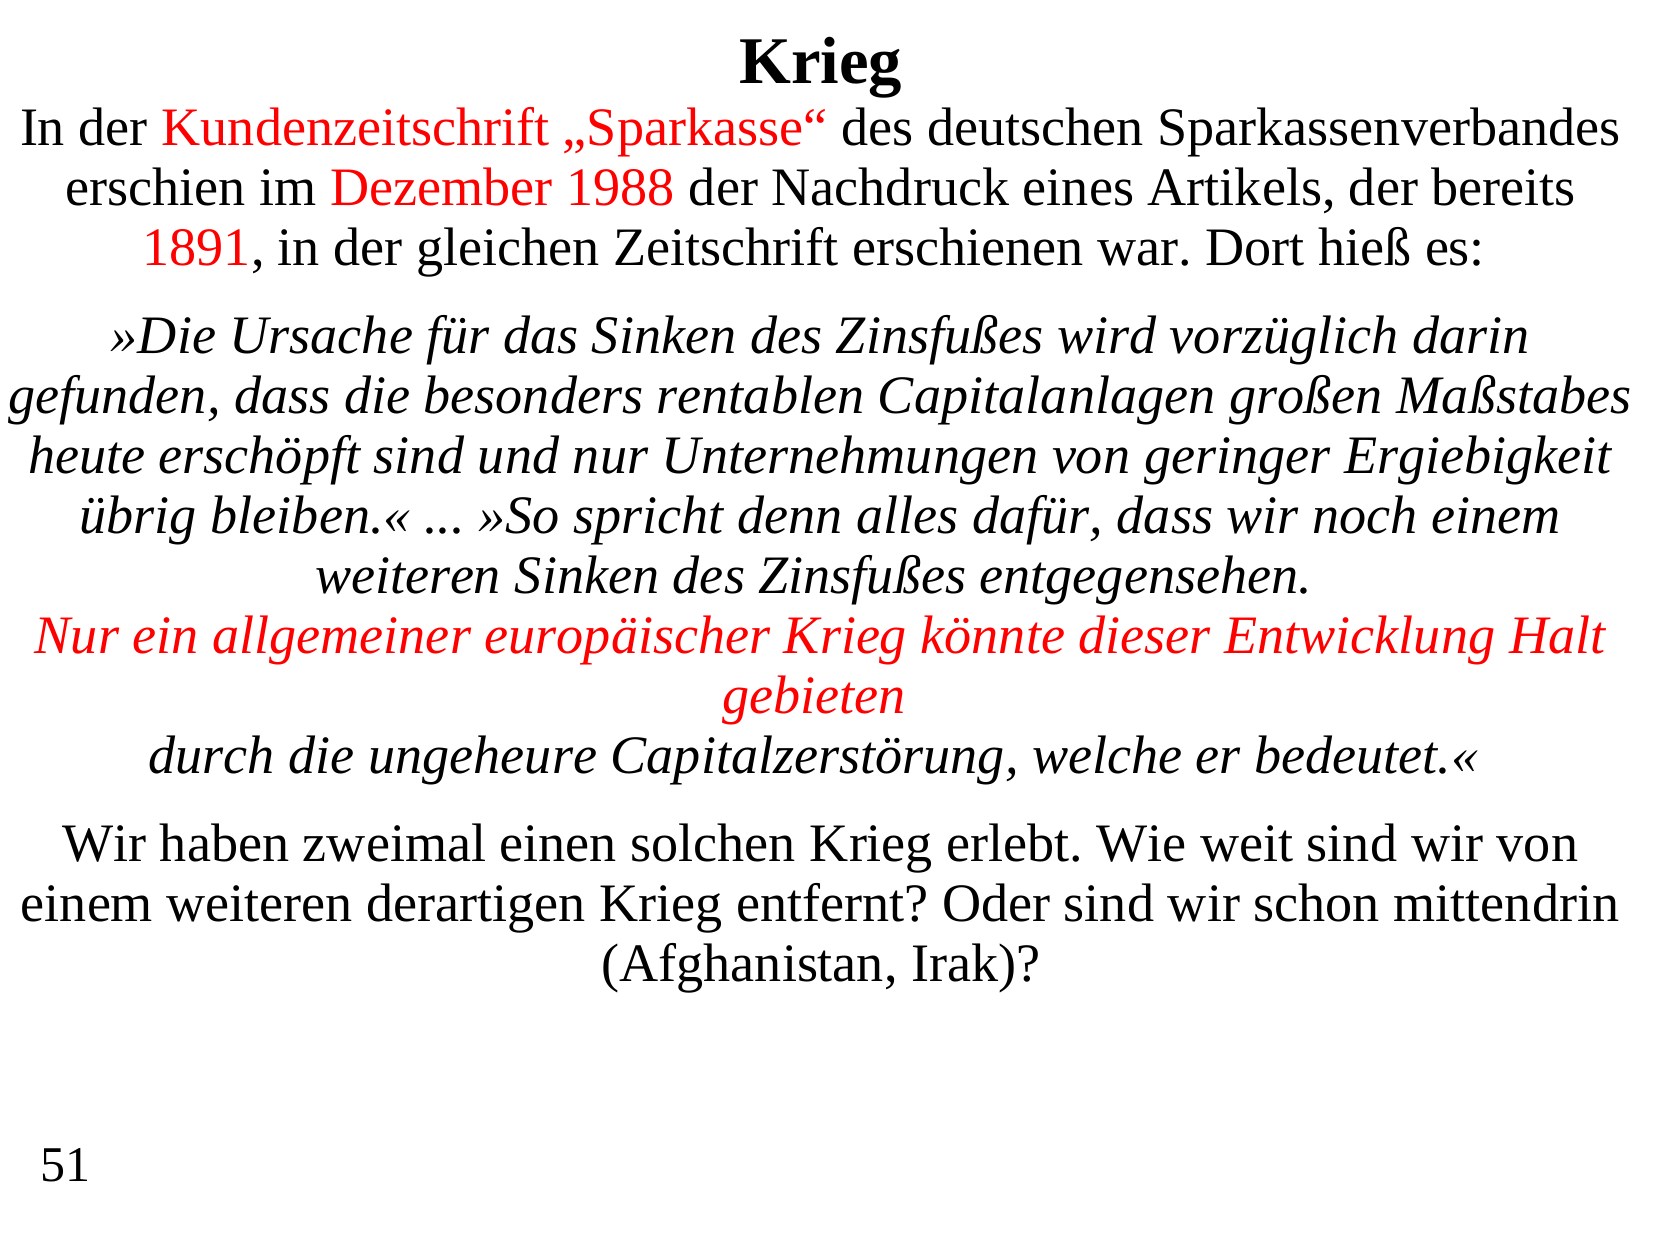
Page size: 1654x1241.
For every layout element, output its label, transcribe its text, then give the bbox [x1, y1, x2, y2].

text_box Krieg In der Kundenzeitschrift „Sparkasse“ des deutschen Sparkassenverbandes erschien im Dezember 1988 der Nachdruck eines Artikels, der bereits 1891, in der gleichen Zeitschrift erschienen war. Dort hieß es: »Die Ursache für das Sinken des Zinsfußes wird vorzüglich darin gefunden, dass die besonders rentablen Capitalanlagen großen Maßstabes heute erschöpft sind und nur Unternehmungen von geringer Ergiebigkeit übrig bleiben.« ... »So spricht denn alles dafür, dass wir noch einem weiteren Sinken des Zinsfußes entgegensehen. Nur ein allgemeiner europäischer Krieg könnte dieser Entwicklung Halt gebieten durch die ungeheure Capitalzerstörung, welche er bedeutet.« Wir haben zweimal einen solchen Krieg erlebt. Wie weit sind wir von einem weiteren derartigen Krieg entfernt? Oder sind wir schon mittendrin (Afghanistan, Irak)? [7, 23, 1634, 1184]
text_box <Foliennummer> [70, 1137, 221, 1199]
